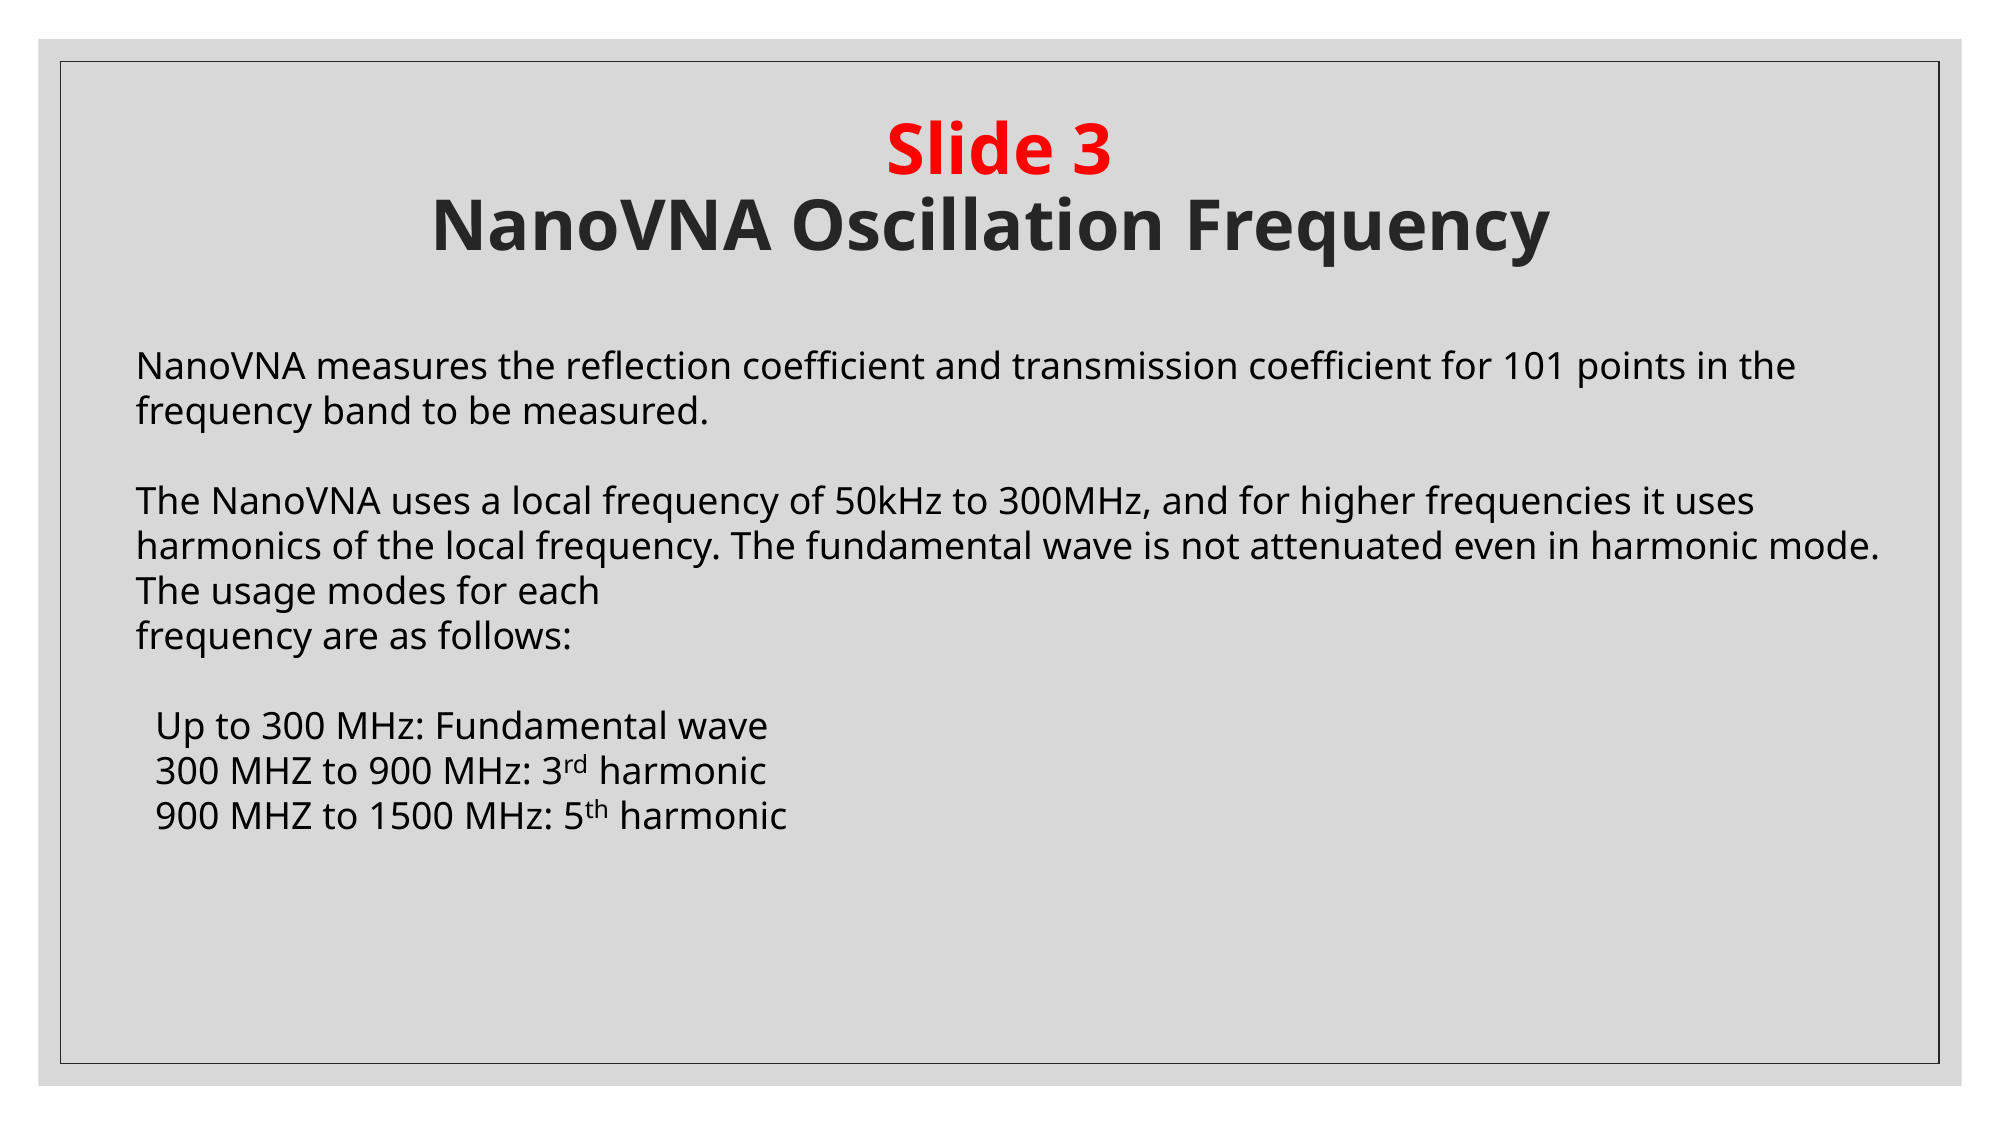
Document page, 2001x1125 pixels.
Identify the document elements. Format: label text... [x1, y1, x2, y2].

title Slide 3 NanoVNA Oscillation Frequency [174, 105, 1825, 274]
text_box [95, 304, 1921, 431]
text_box NanoVNA measures the reflection coefficient and transmission coefficient for 101 points in the frequency band to be measured. The NanoVNA uses a local frequency of 50kHz to 300MHz, and for higher frequencies it uses harmonics of the local frequency. The fundamental wave is not attenuated even in harmonic mode. The usage modes for each frequency are as follows: Up to 300 MHz: Fundamental wave 300 MHZ to 900 MHz: 3rd harmonic 900 MHZ to 1500 MHz: 5th harmonic [120, 334, 1921, 850]
